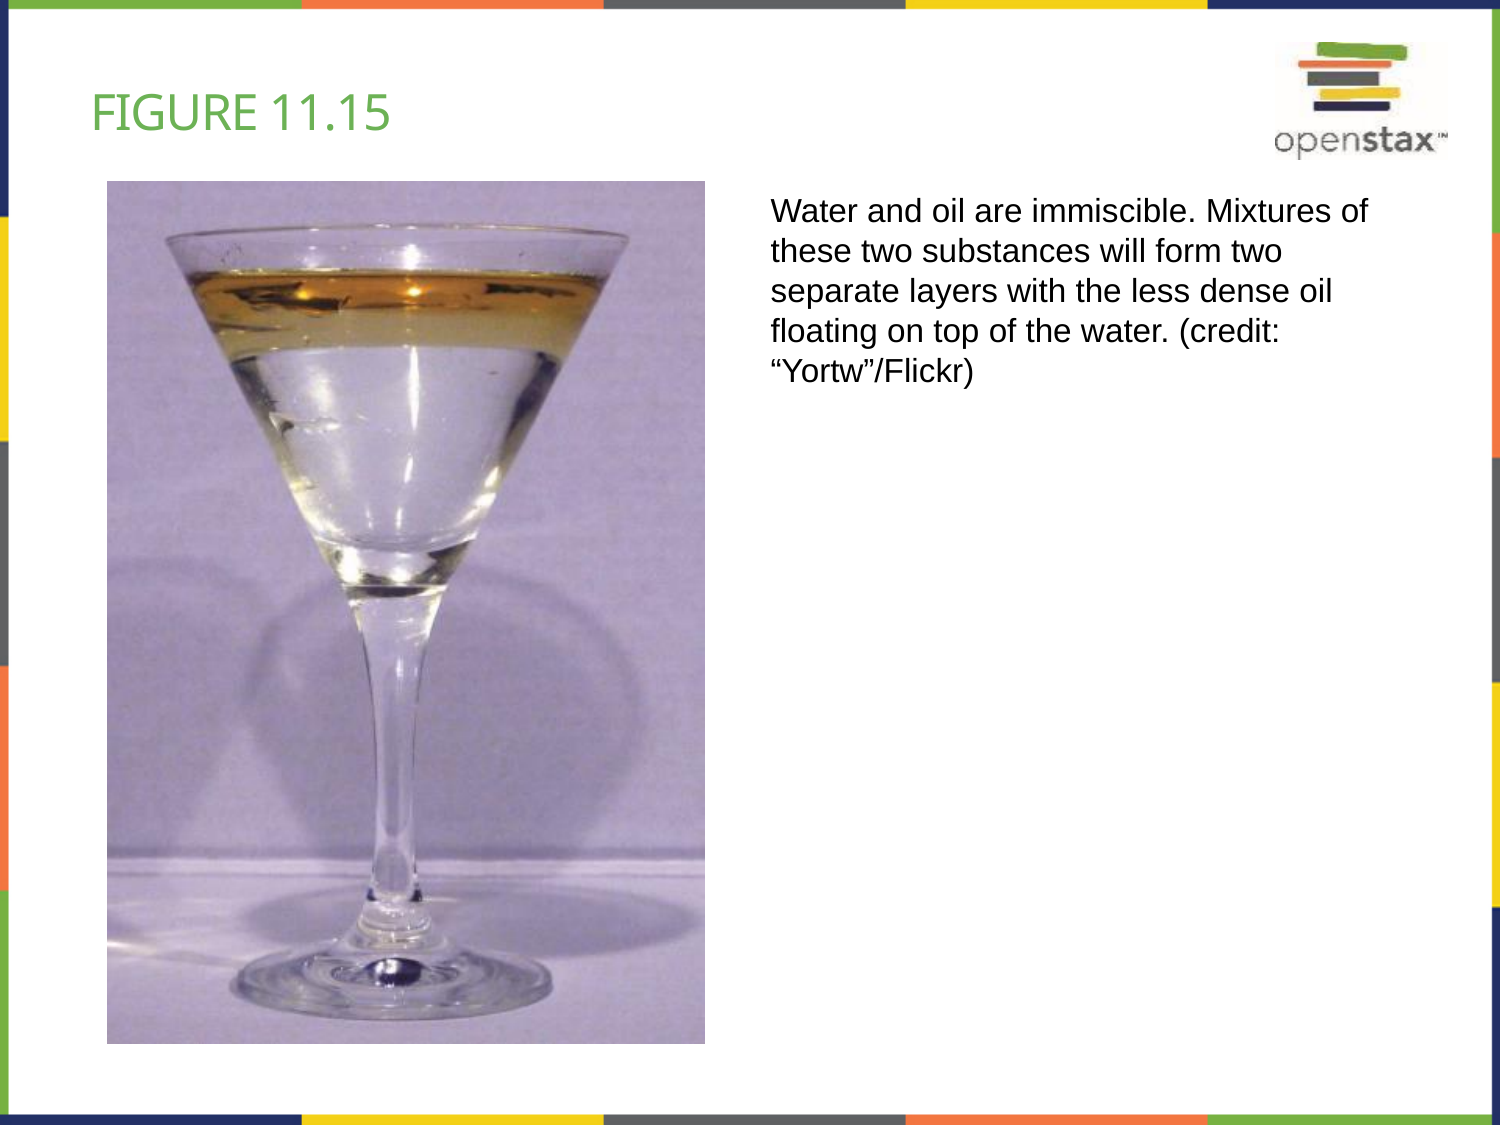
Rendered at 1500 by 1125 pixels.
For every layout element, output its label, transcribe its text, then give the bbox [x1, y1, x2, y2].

picture [0, 0, 1500, 1125]
list Water and oil are immiscible. Mixtures of these two substances will form two separate layers with the less dense oil floating on top of the water. (credit: “Yortw”/Flickr) [755, 181, 1398, 1045]
title Figure 11.15 [75, 39, 1398, 148]
